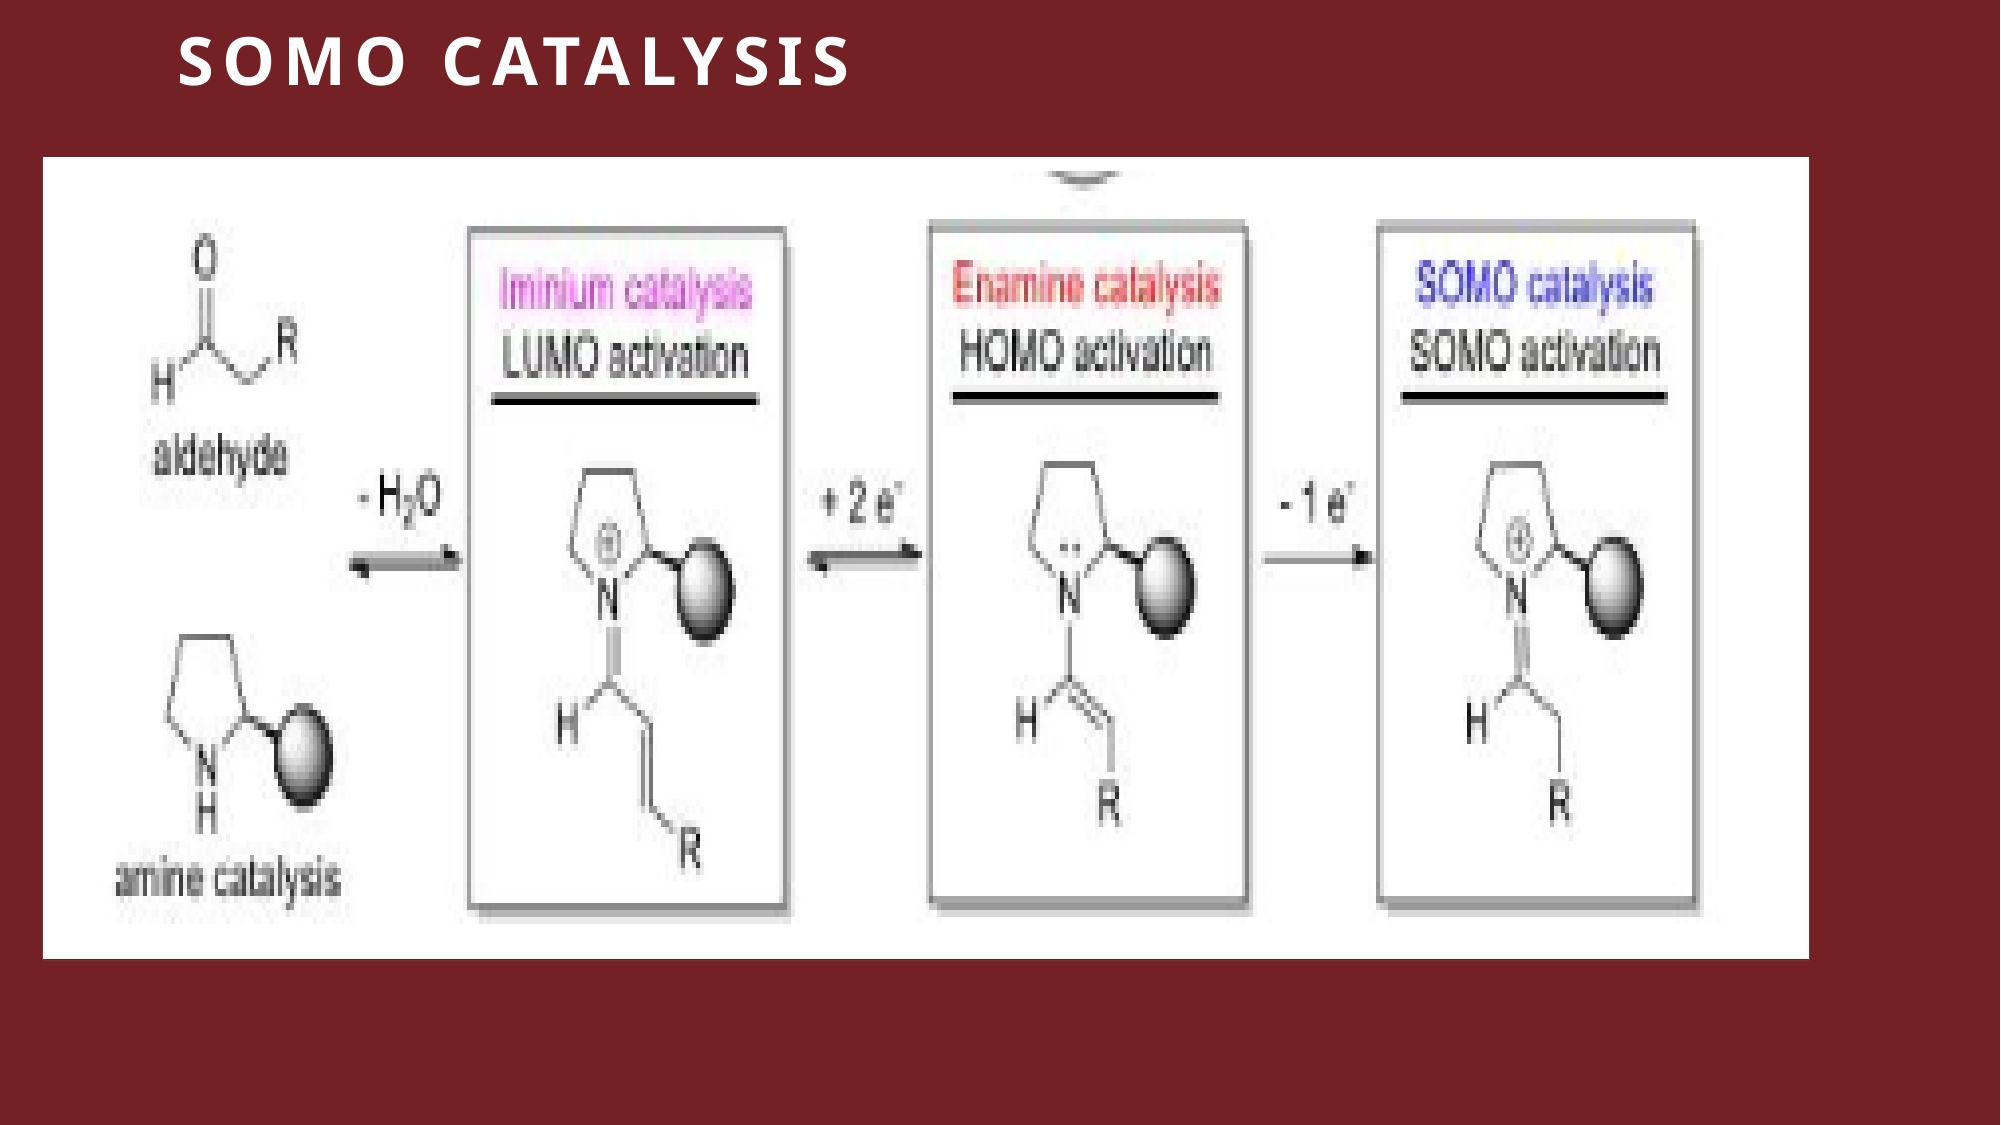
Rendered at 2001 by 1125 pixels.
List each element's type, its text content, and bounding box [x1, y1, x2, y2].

title SOMO CATALYSIS [177, 19, 1822, 110]
picture [57, 171, 1795, 945]
